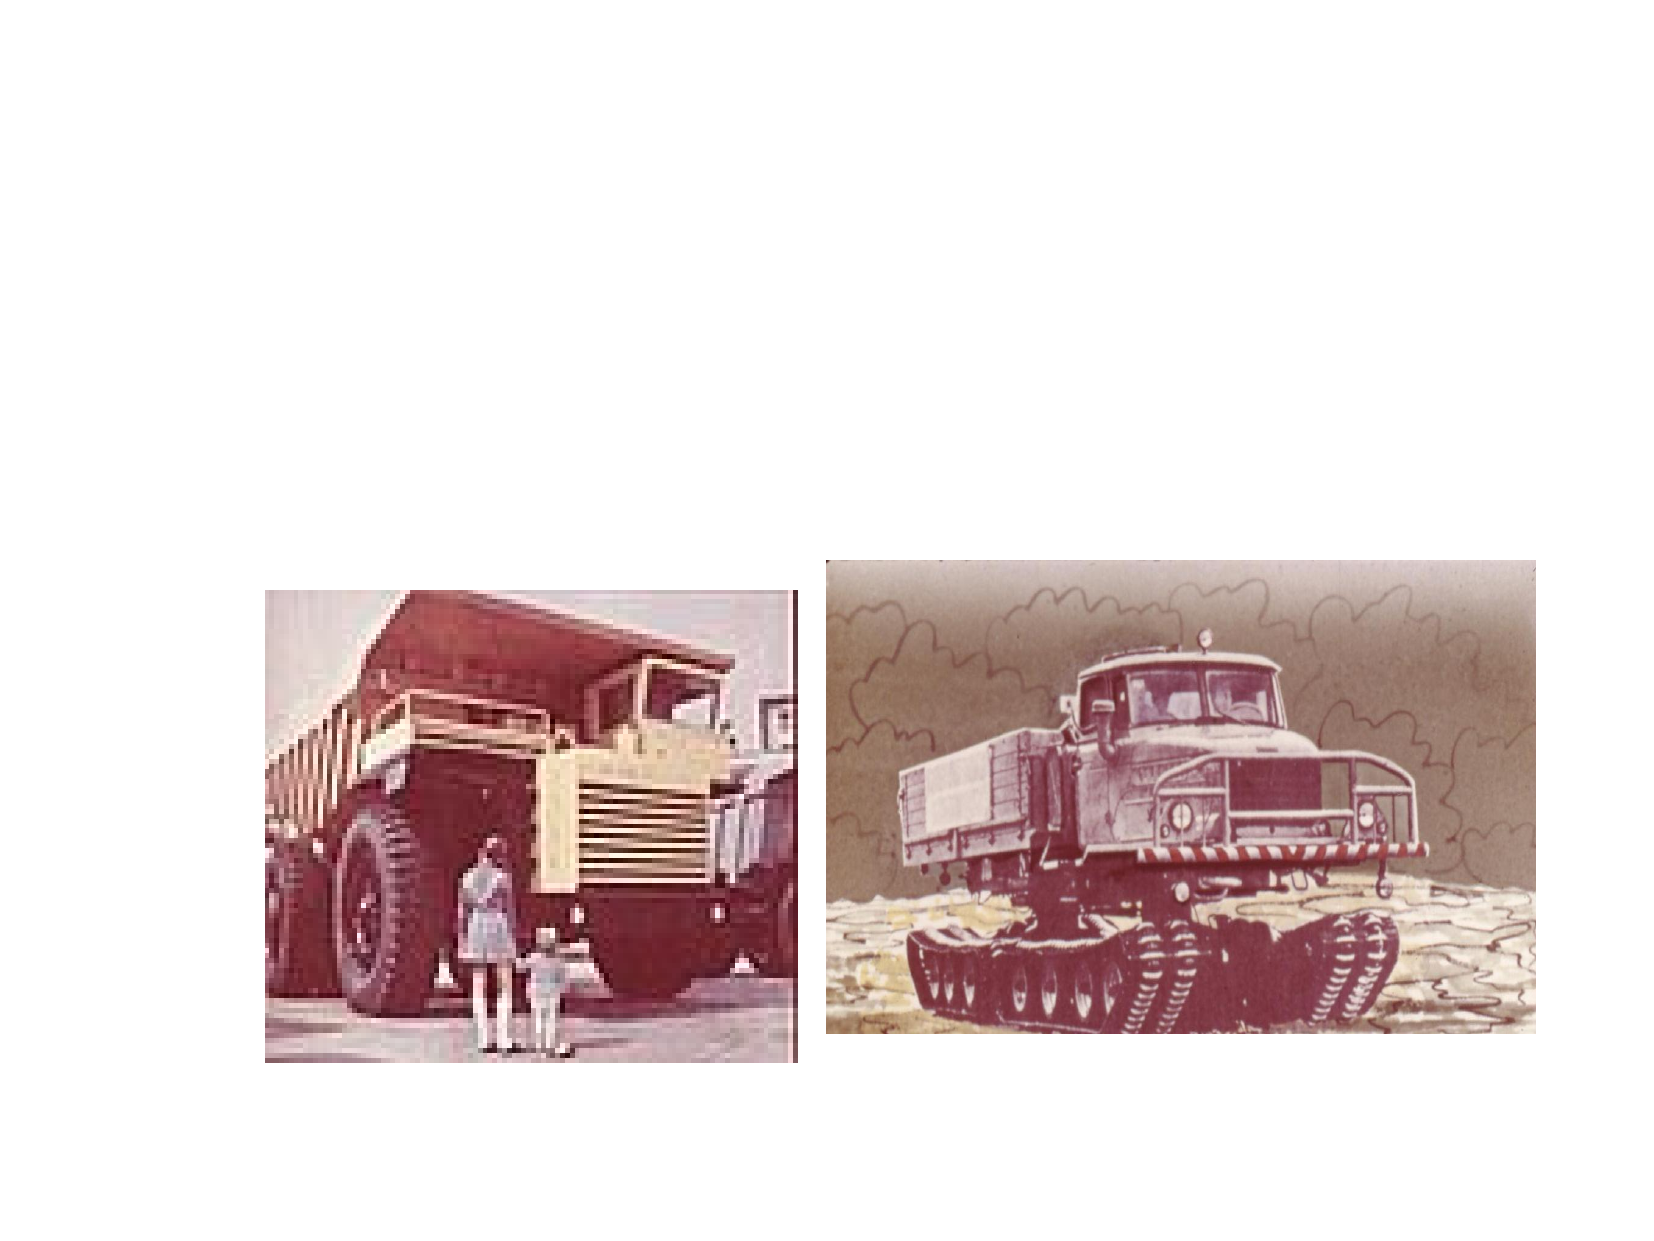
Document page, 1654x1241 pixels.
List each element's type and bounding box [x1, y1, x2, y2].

picture [265, 590, 798, 1063]
picture [826, 290, 1572, 1109]
